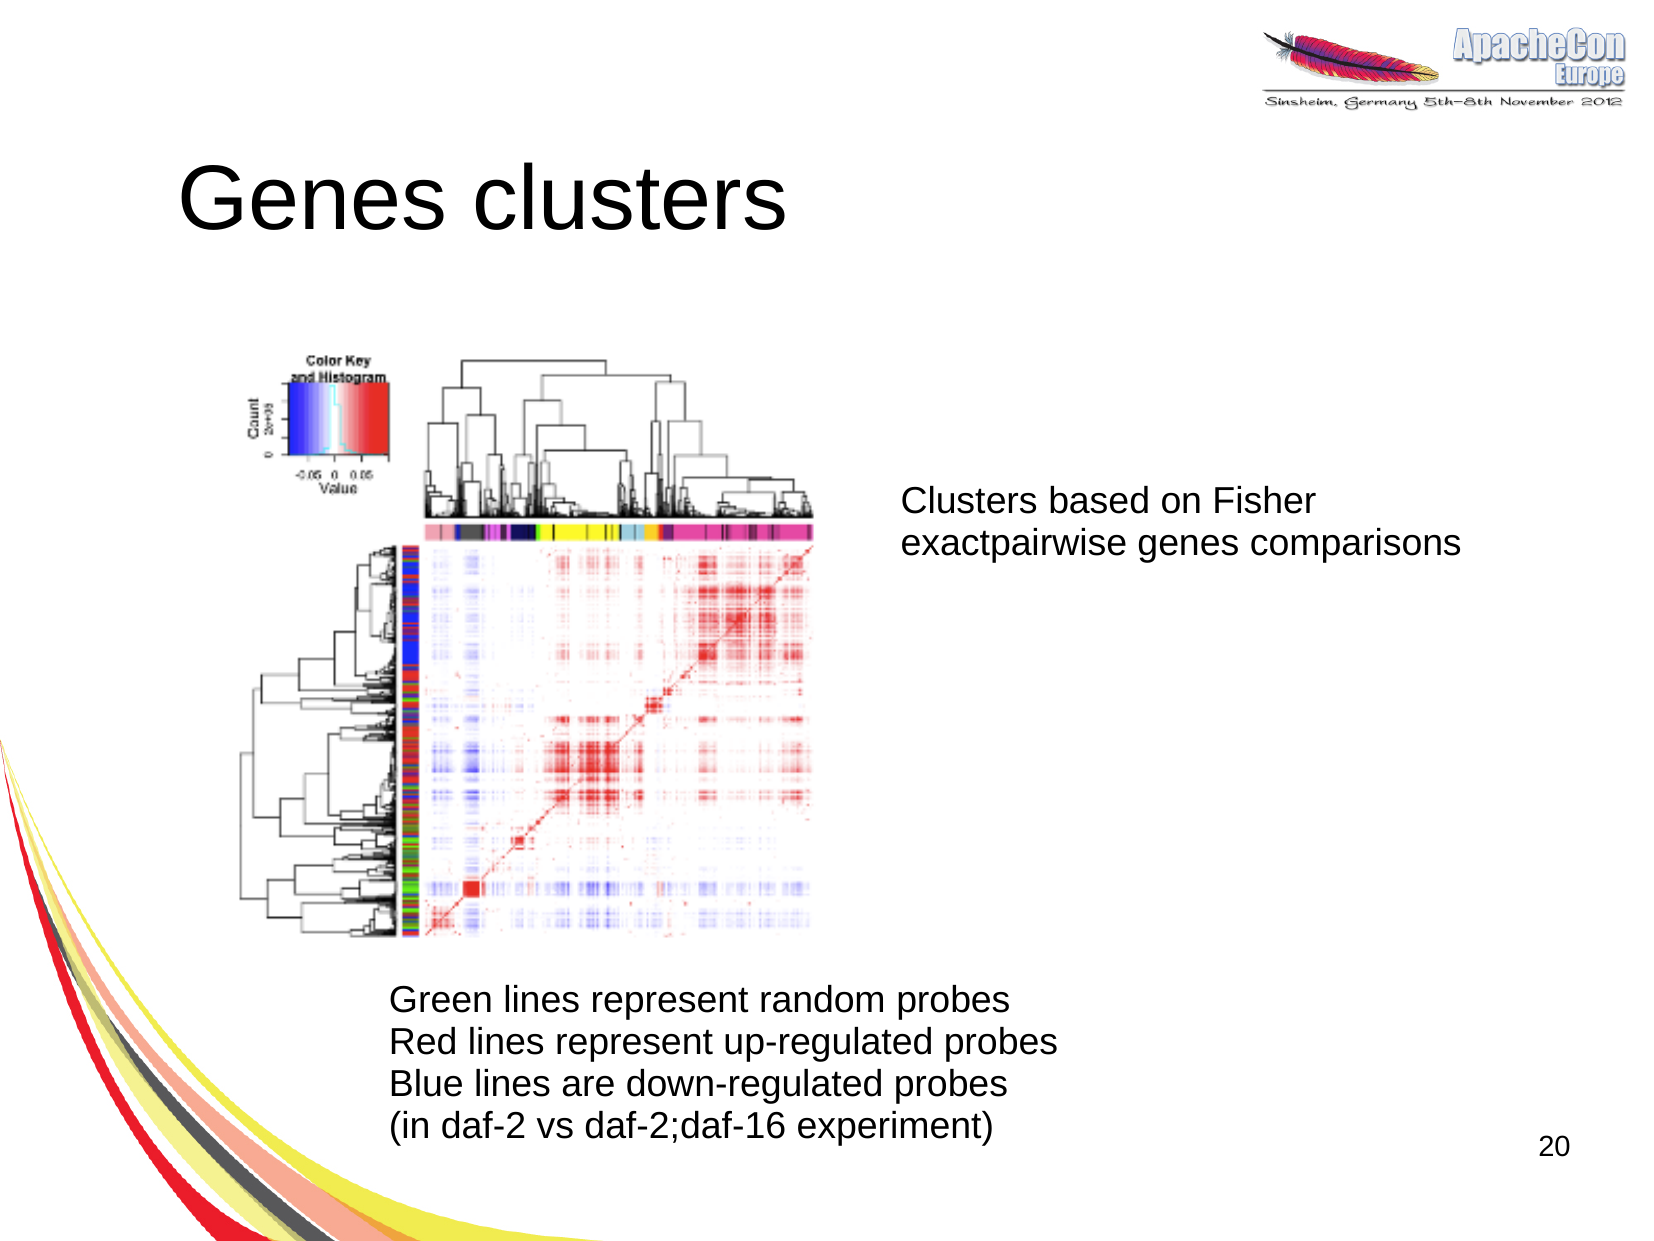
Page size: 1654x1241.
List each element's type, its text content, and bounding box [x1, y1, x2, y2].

text_box Clusters based on Fisher exactpairwise genes comparisons [885, 472, 1490, 662]
picture [0, 0, 1654, 1241]
text_box Green lines represent random probes Red lines represent up-regulated probes Blue lines are down-regulated probes (in daf-2 vs daf-2;daf-16 experiment) [374, 971, 1595, 1211]
title Genes clusters [177, 141, 1536, 254]
